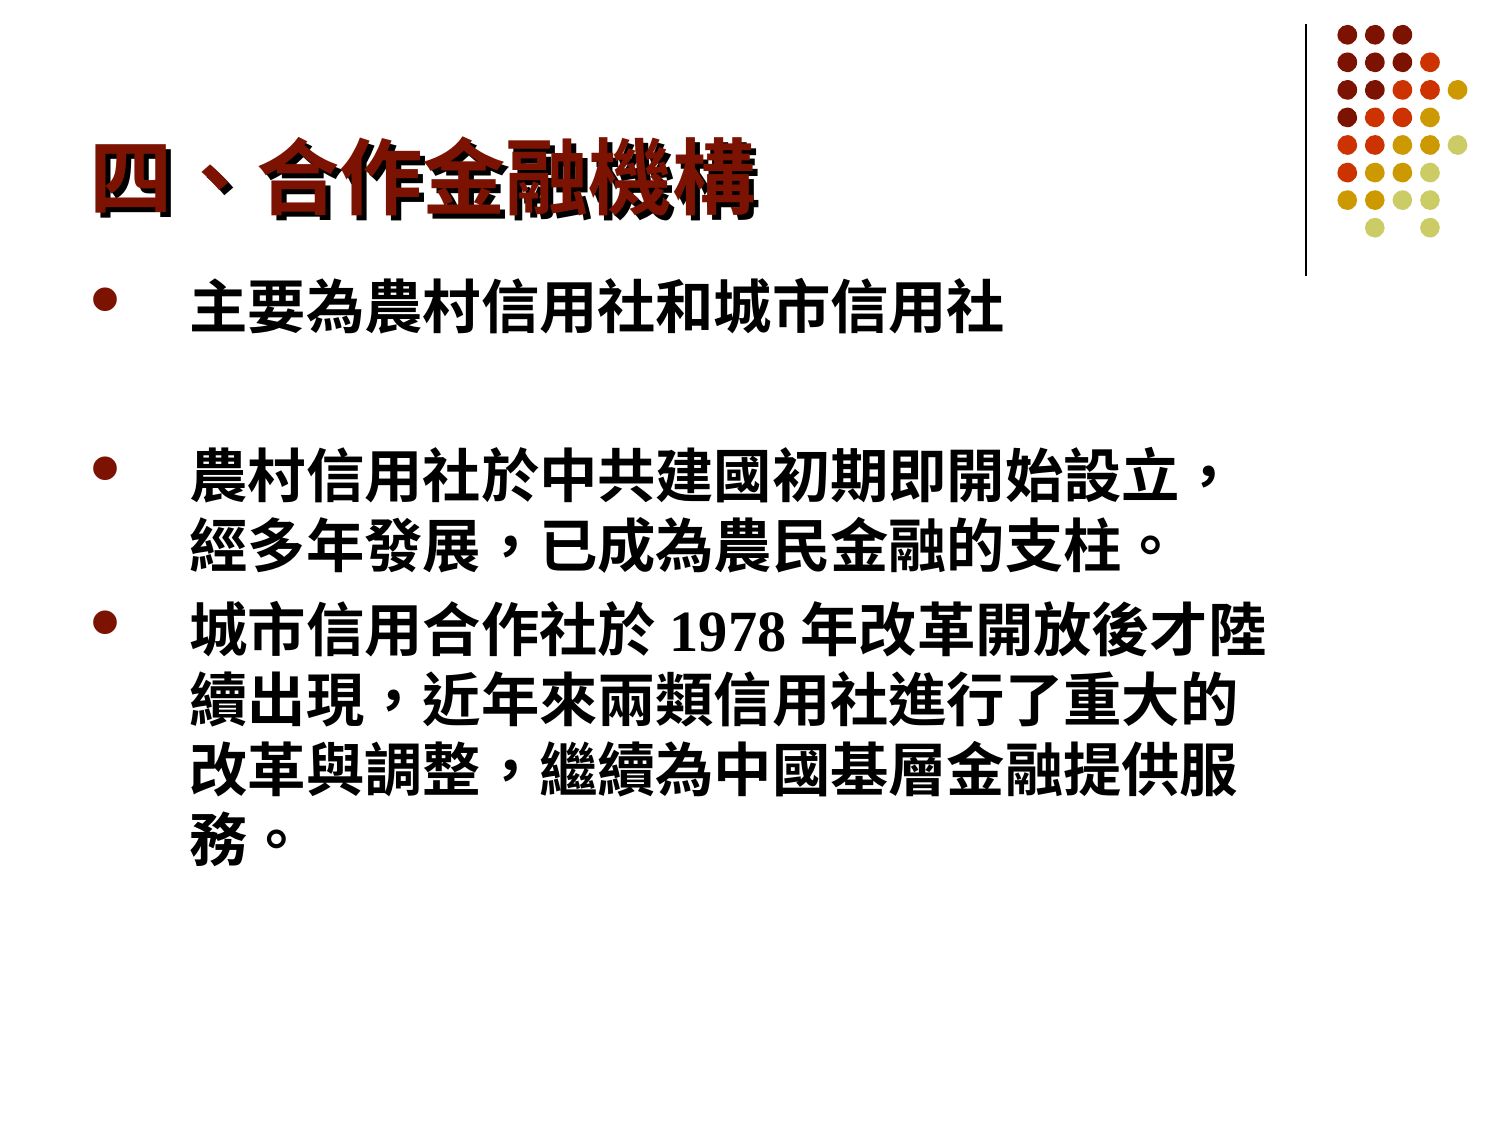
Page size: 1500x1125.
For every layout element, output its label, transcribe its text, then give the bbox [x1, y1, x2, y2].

title 四、合作金融機構 [74, 20, 1313, 233]
list 主要為農村信用社和城市信用社 農村信用社於中共建國初期即開始設立，經多年發展，已成為農民金融的支柱。 城市信用合作社於1978年改革開放後才陸續出現，近年來兩類信用社進行了重大的改革與調整，繼續為中國基層金融提供服務。 [75, 262, 1306, 1006]
